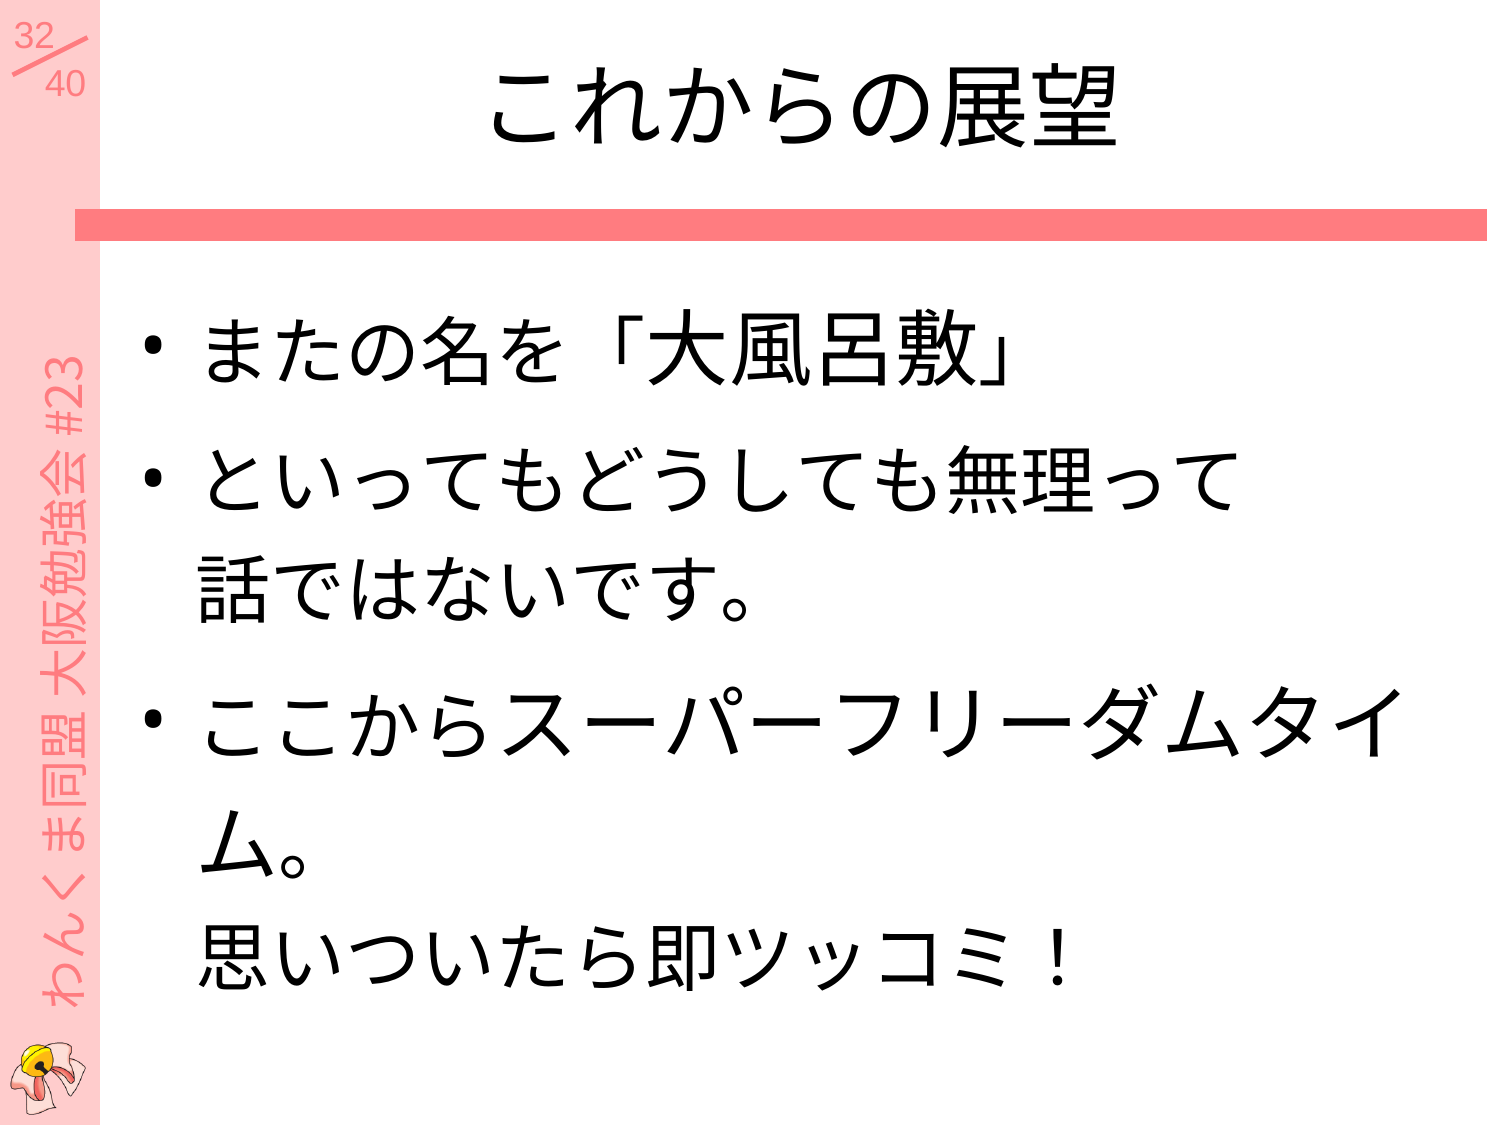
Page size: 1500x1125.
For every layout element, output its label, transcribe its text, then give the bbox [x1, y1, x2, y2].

picture [10, 1042, 86, 1115]
title これからの展望 [125, 0, 1476, 226]
list またの名を「大風呂敷」 といってもどうしても無理って 話ではないです。 ここからスーパーフリーダムタイム。 思いついたら即ツッコミ！ [125, 275, 1476, 1116]
